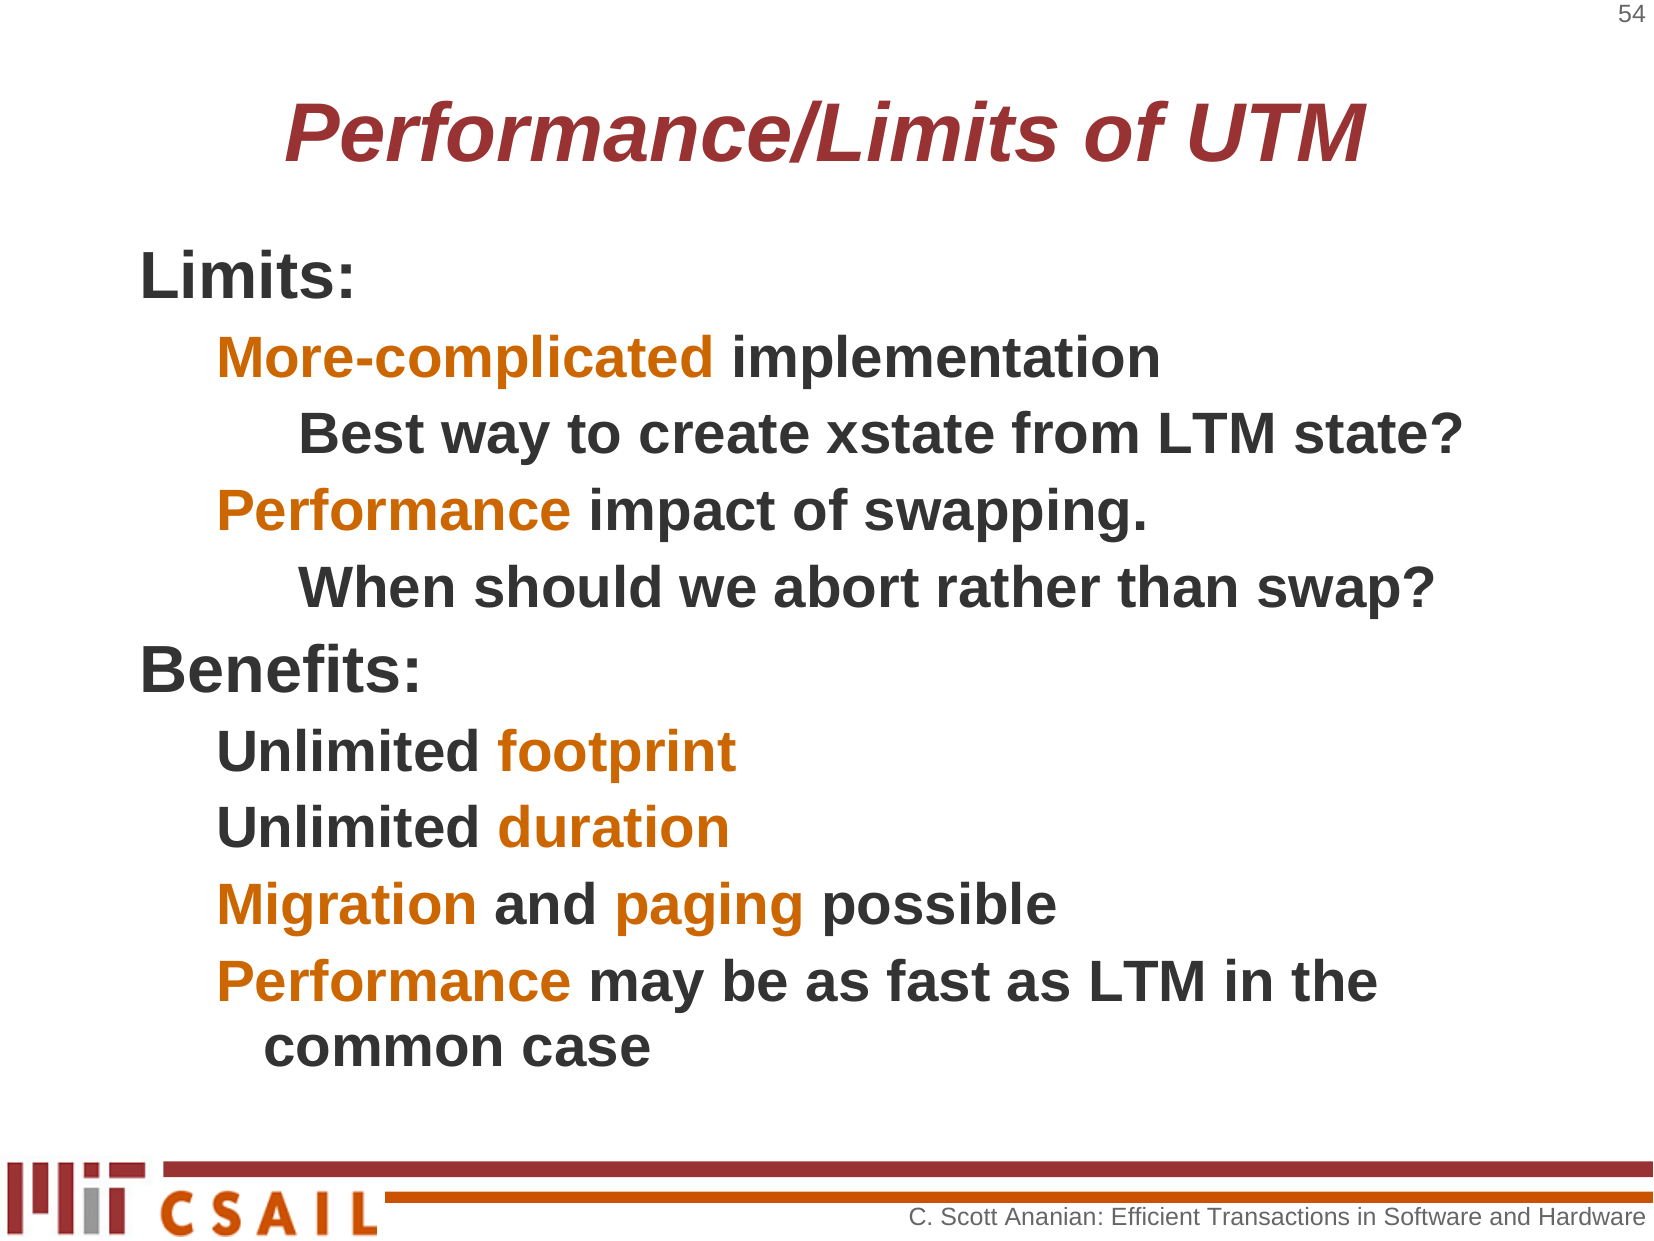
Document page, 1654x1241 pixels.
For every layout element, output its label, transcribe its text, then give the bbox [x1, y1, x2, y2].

title Performance/Limits of UTM [51, 28, 1600, 237]
list Limits: More-complicated implementation Best way to create xstate from LTM state? Performance impact of swapping. When should we abort rather than swap? Benefits: Unlimited footprint Unlimited duration Migration and paging possible Performance may be as fast as LTM in the common case [121, 237, 1561, 1133]
picture [0, 1155, 377, 1237]
